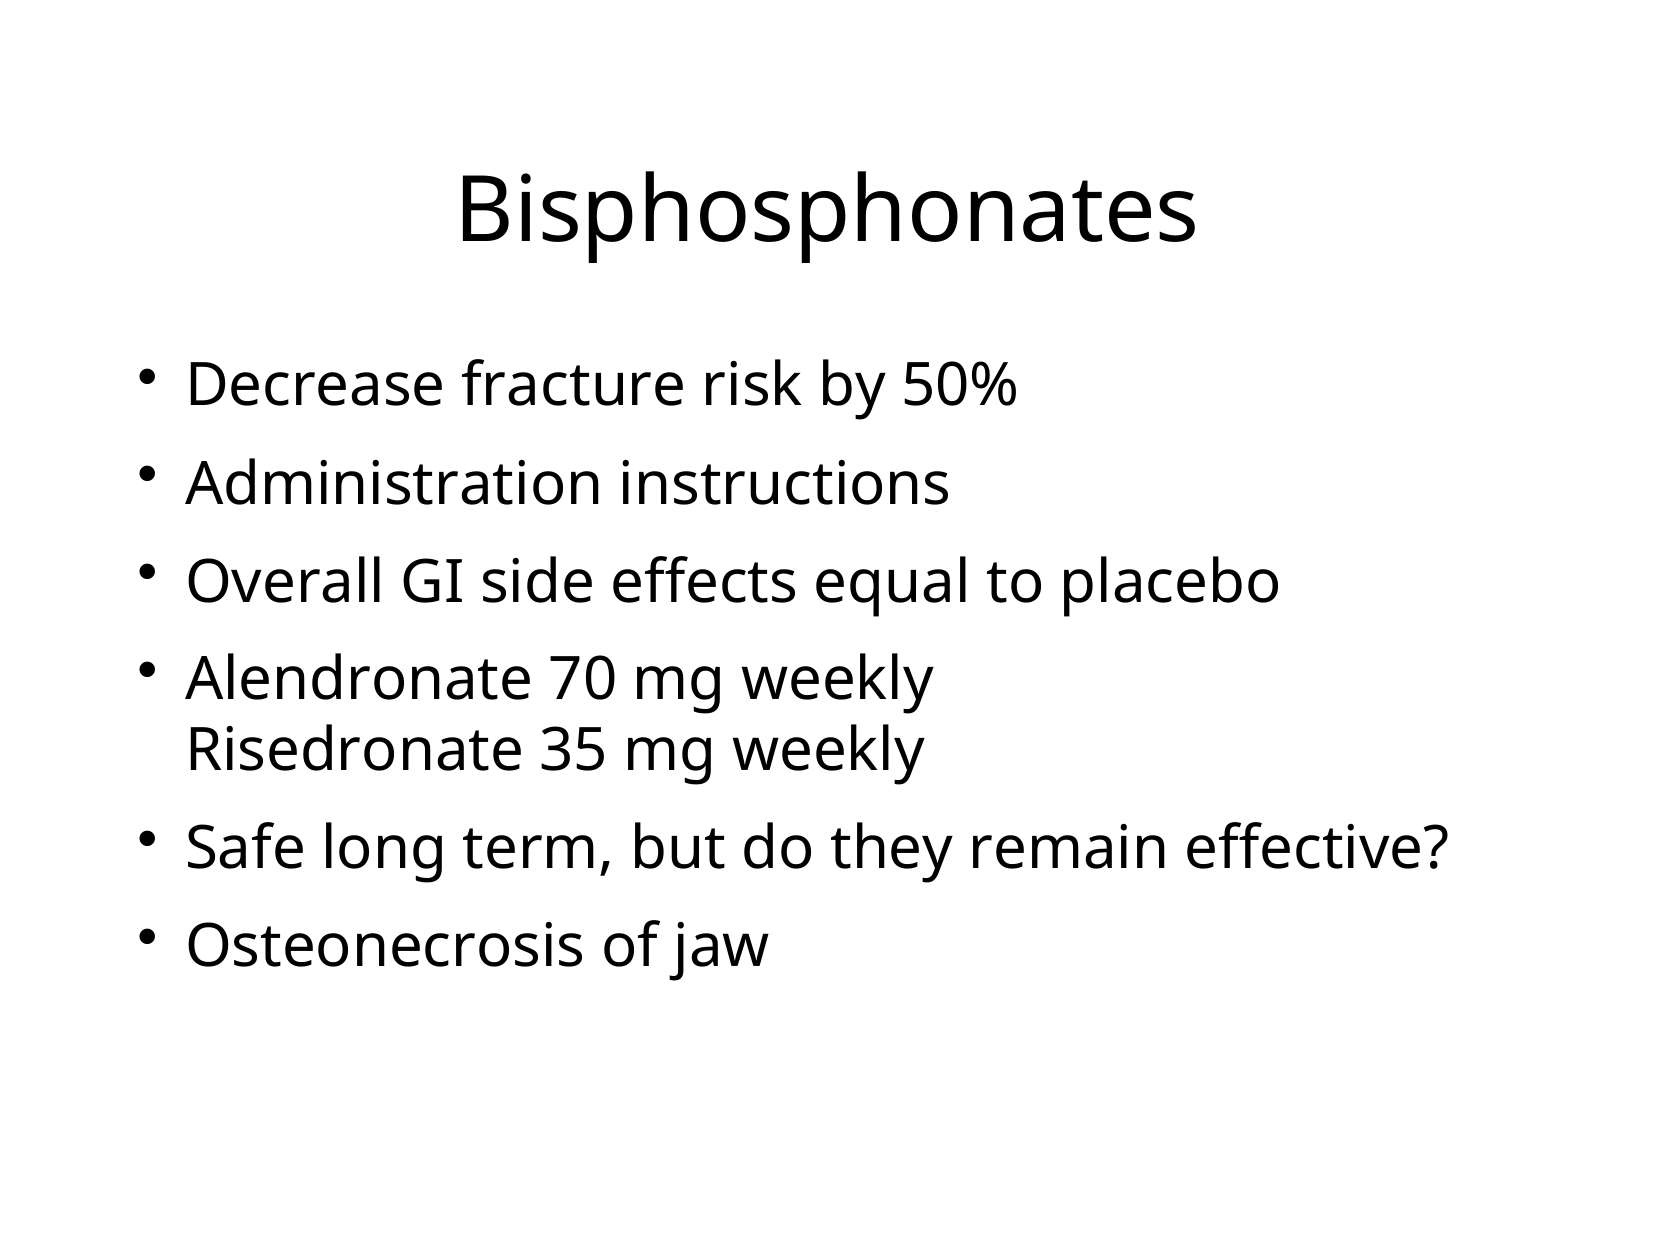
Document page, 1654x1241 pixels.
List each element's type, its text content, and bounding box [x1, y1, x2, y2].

list Decrease fracture risk by 50% Administration instructions Overall GI side effects equal to placebo Alendronate 70 mg weekly Risedronate 35 mg weekly Safe long term, but do they remain effective? Osteonecrosis of jaw [121, 344, 1534, 985]
title Bisphosphonates [121, 155, 1534, 258]
